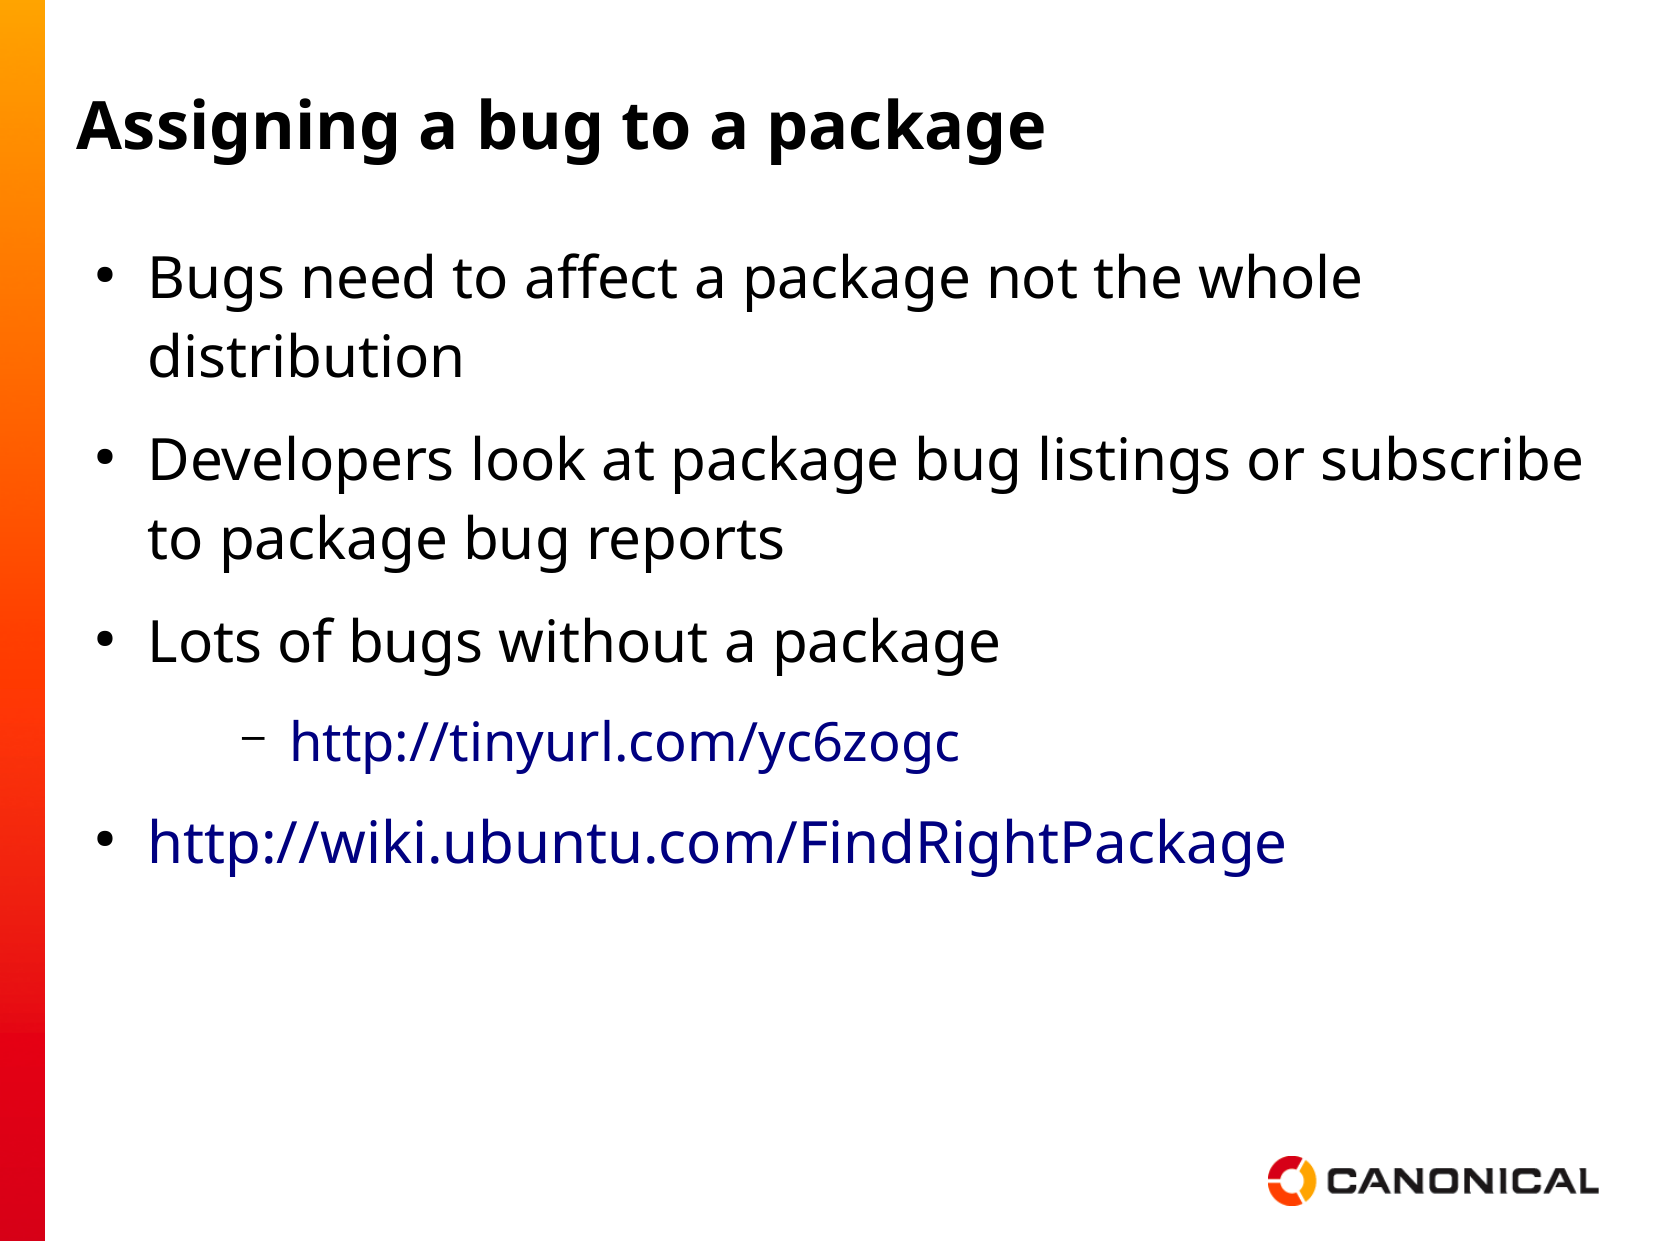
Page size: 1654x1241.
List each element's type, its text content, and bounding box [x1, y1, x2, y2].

picture [1268, 1156, 1599, 1206]
list Bugs need to affect a package not the whole distribution Developers look at package bug listings or subscribe to package bug reports Lots of bugs without a package http://tinyurl.com/yc6zogc http://wiki.ubuntu.com/FindRightPackage [76, 236, 1589, 1040]
picture [0, 0, 45, 1241]
title Assigning a bug to a package [76, 48, 1589, 200]
